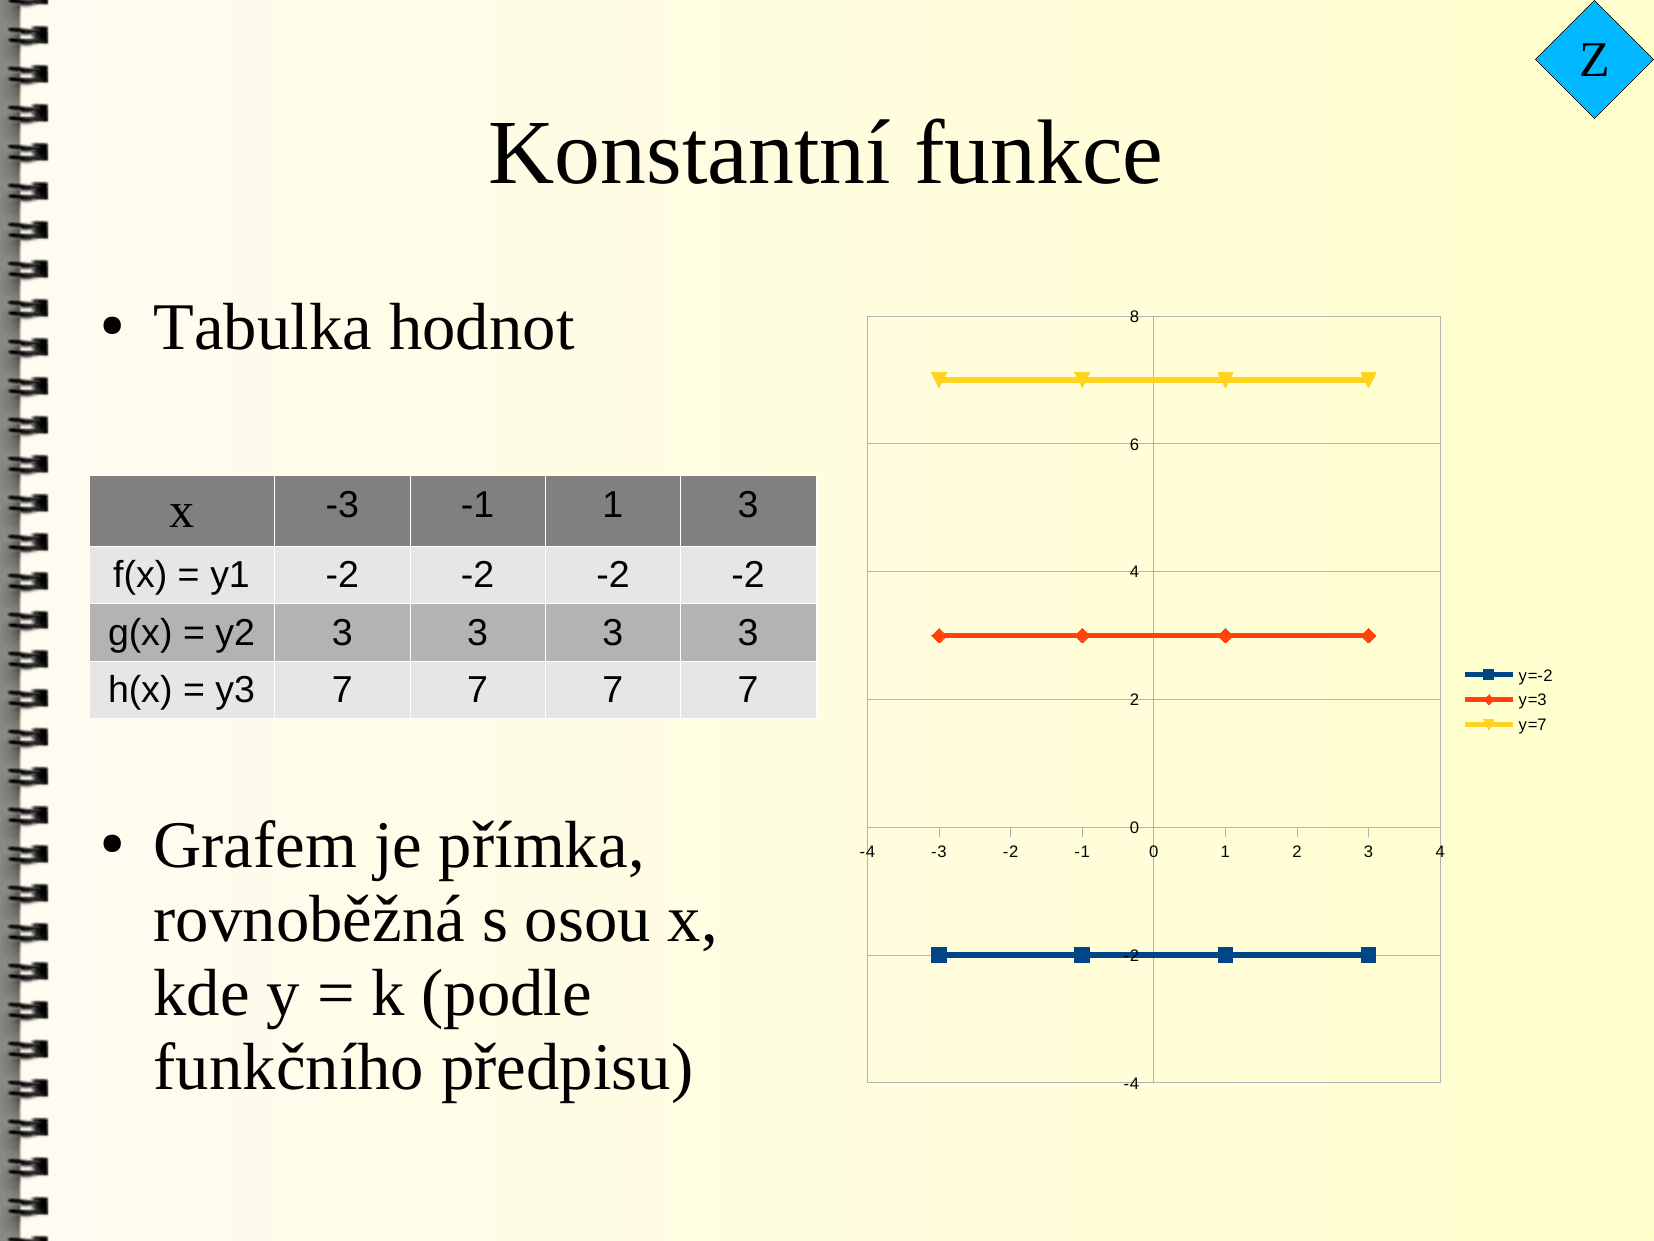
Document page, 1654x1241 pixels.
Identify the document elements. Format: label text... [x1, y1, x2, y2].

text_box Z [1535, 0, 1654, 119]
table_cell -2 [275, 547, 410, 603]
table_cell f(x) = y1 [90, 547, 274, 603]
table_cell 7 [681, 662, 816, 718]
table_cell -2 [681, 547, 816, 603]
table_cell h(x) = y3 [90, 662, 274, 718]
title Konstantní funkce [82, 56, 1571, 250]
table_cell 3 [411, 604, 545, 661]
table_cell 3 [681, 604, 816, 661]
table_cell 7 [546, 662, 680, 718]
list Tabulka hodnot Grafem je přímka, rovnoběžná s osou x, kde y = k (podle funkčního předpisu) [82, 290, 809, 1105]
table_cell -2 [411, 547, 545, 603]
table_cell g(x) = y2 [90, 604, 274, 661]
table_cell 7 [411, 662, 545, 718]
table_cell 7 [275, 662, 410, 718]
table_header x [90, 476, 274, 546]
table_header -3 [275, 476, 410, 546]
table_cell 3 [275, 604, 410, 661]
table_header -1 [411, 476, 545, 546]
table_cell 3 [546, 604, 680, 661]
table_header 3 [681, 476, 816, 546]
table_cell -2 [546, 547, 680, 603]
chart [845, 290, 1572, 1109]
picture [0, 0, 1654, 1241]
table_header 1 [546, 476, 680, 546]
